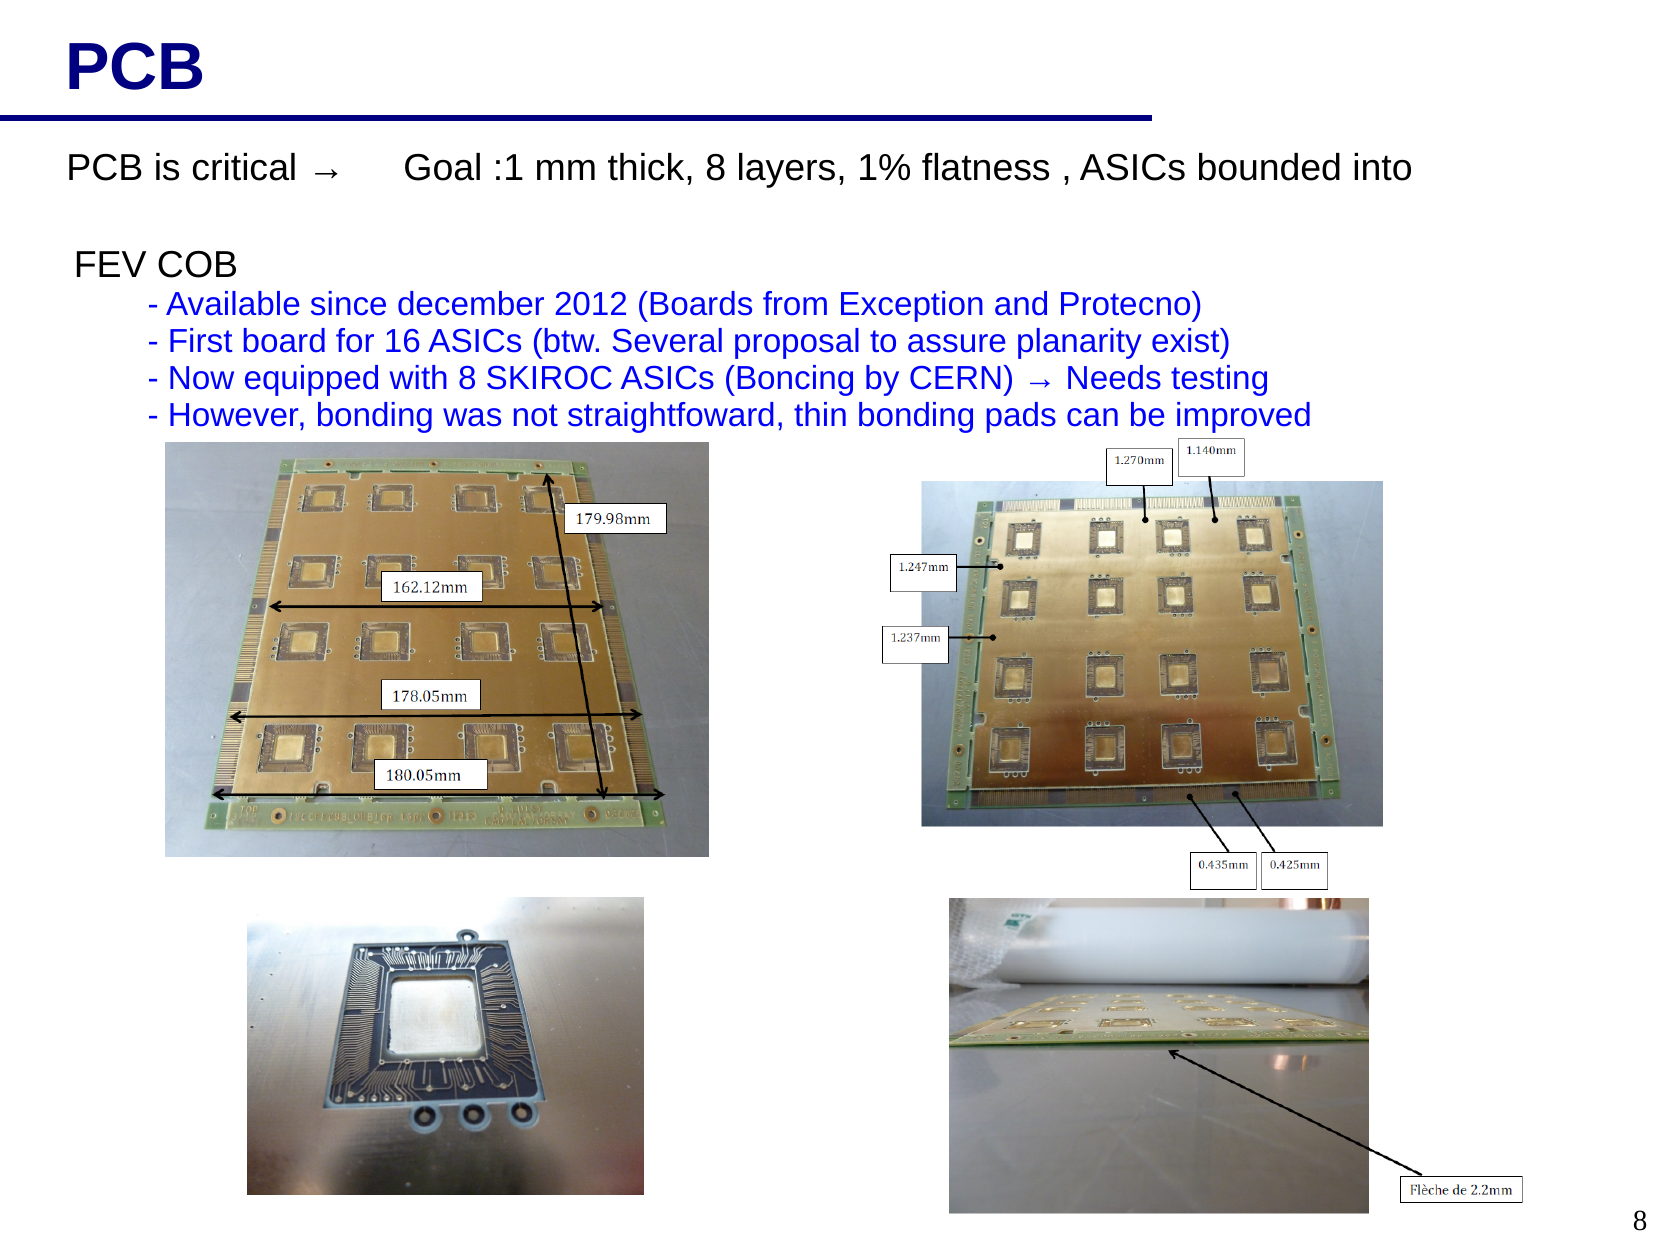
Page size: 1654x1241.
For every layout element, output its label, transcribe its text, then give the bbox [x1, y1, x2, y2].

text_box FEV COB - Available since december 2012 (Boards from Exception and Protecno) - First board for 16 ASICs (btw. Several proposal to assure planarity exist) - Now equipped with 8 SKIROC ASICs (Boncing by CERN) → Needs testing - However, bonding was not straightfoward, thin bonding pads can be improved [59, 236, 1565, 443]
text_box PCB is critical → Goal :1 mm thick, 8 layers, 1% flatness , ASICs bounded into [51, 135, 1429, 196]
title PCB [41, 8, 1530, 118]
picture [165, 443, 709, 857]
picture [874, 443, 1537, 1223]
picture [247, 897, 644, 1195]
